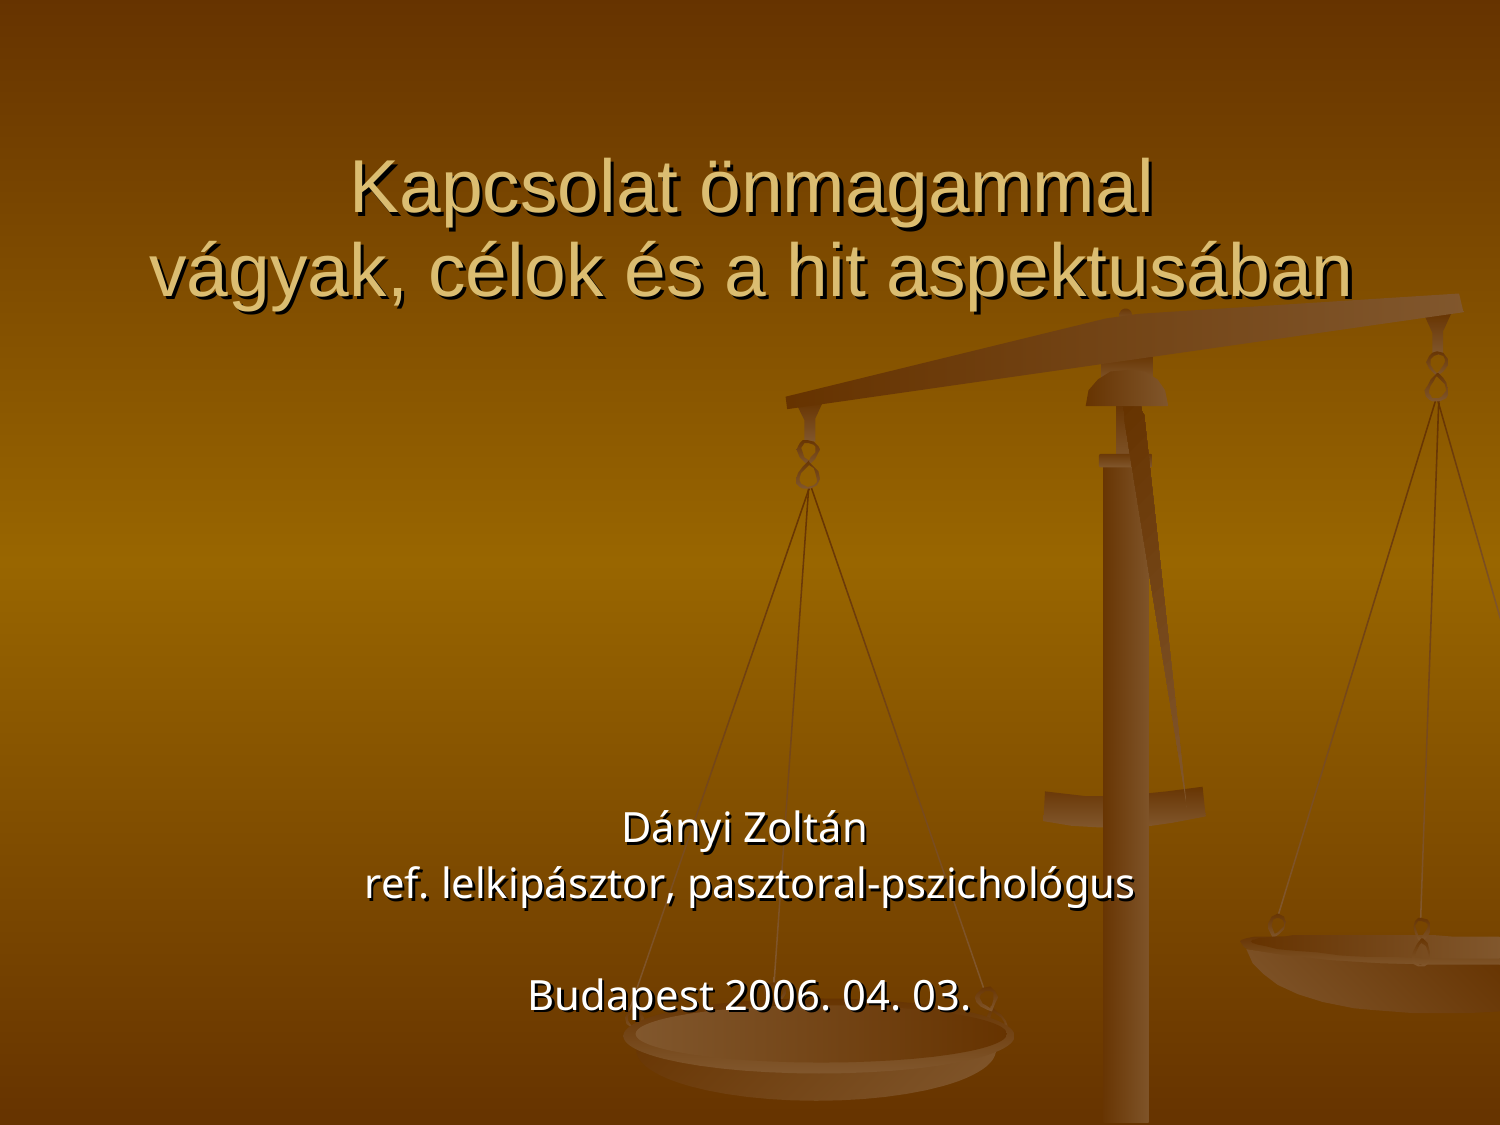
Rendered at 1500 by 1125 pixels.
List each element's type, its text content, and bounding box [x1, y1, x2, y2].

title Kapcsolat önmagammal vágyak, célok és a hit aspektusában [76, 125, 1427, 333]
list Dányi Zoltán ref. lelkipásztor, pasztoral-pszichológus Budapest 2006. 04. 03. [75, 798, 1426, 1024]
